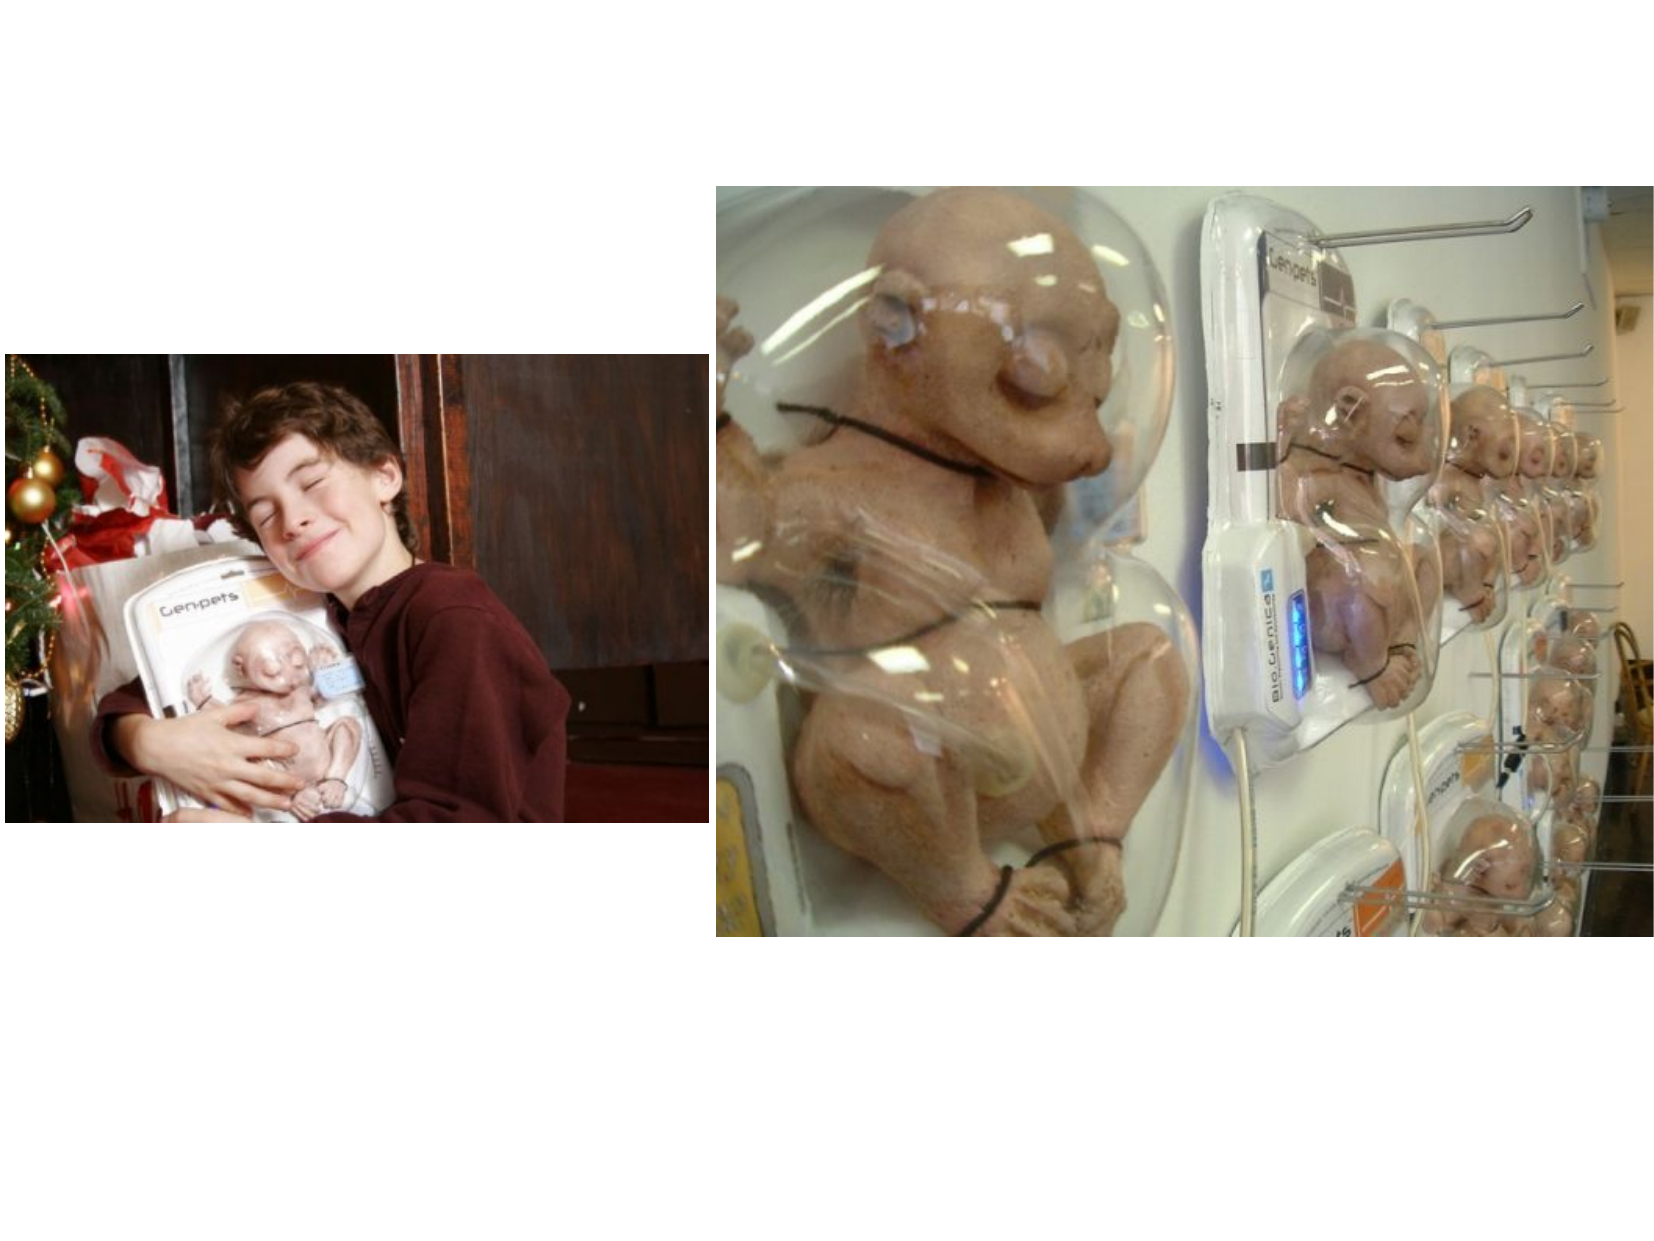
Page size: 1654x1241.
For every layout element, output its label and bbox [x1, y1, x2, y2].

picture [716, 186, 1654, 937]
picture [5, 354, 709, 824]
